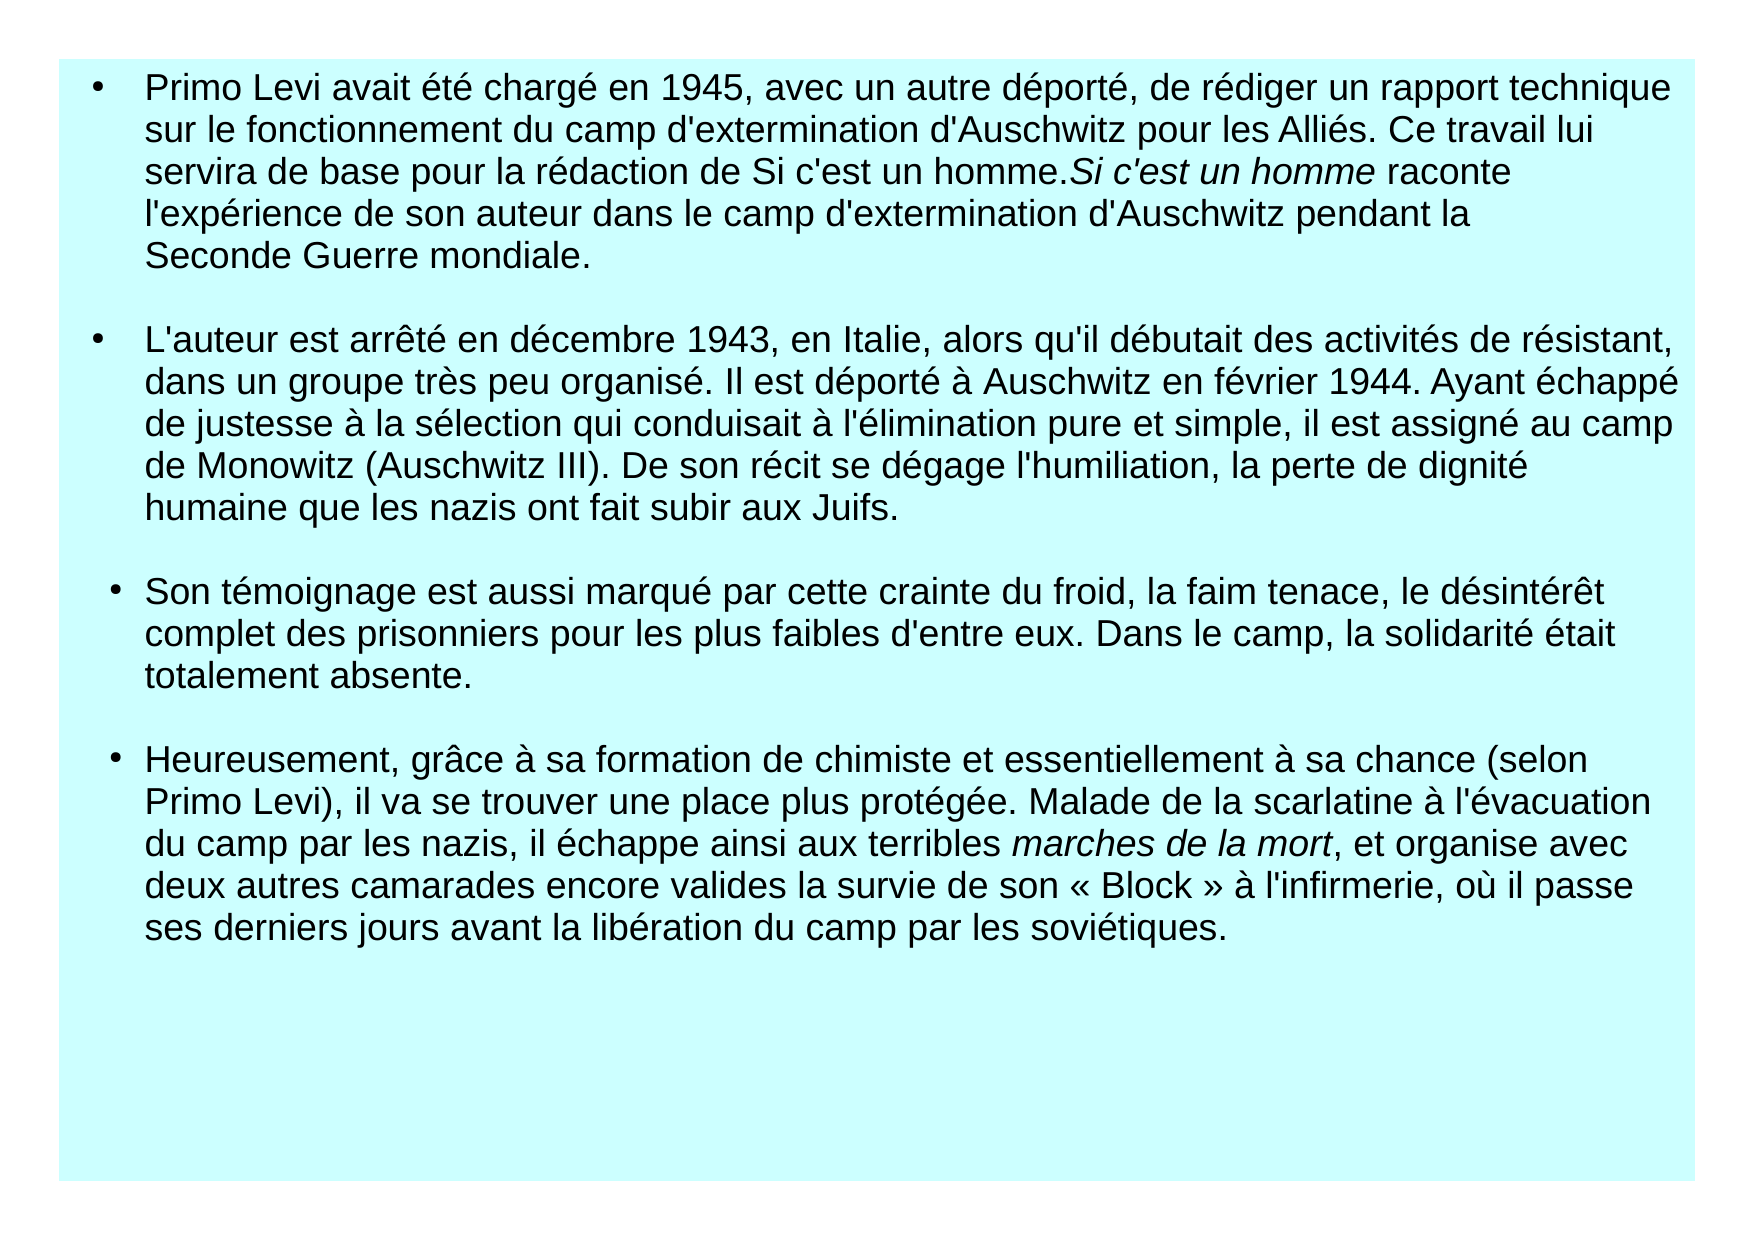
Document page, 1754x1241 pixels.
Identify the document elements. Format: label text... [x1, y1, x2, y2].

text_box Primo Levi avait été chargé en 1945, avec un autre déporté, de rédiger un rapport technique sur le fonctionnement du camp d'extermination d'Auschwitz pour les Alliés. Ce travail lui servira de base pour la rédaction de Si c'est un homme.Si c'est un homme raconte l'expérience de son auteur dans le camp d'extermination d'Auschwitz pendant la Seconde Guerre mondiale. L'auteur est arrêté en décembre 1943, en Italie, alors qu'il débutait des activités de résistant, dans un groupe très peu organisé. Il est déporté à Auschwitz en février 1944. Ayant échappé de justesse à la sélection qui conduisait à l'élimination pure et simple, il est assigné au camp de Monowitz (Auschwitz III). De son récit se dégage l'humiliation, la perte de dignité humaine que les nazis ont fait subir aux Juifs. Son témoignage est aussi marqué par cette crainte du froid, la faim tenace, le désintérêt complet des prisonniers pour les plus faibles d'entre eux. Dans le camp, la solidarité était totalement absente. Heureusement, grâce à sa formation de chimiste et essentiellement à sa chance (selon Primo Levi), il va se trouver une place plus protégée. Malade de la scarlatine à l'évacuation du camp par les nazis, il échappe ainsi aux terribles marches de la mort, et organise avec deux autres camarades encore valides la survie de son « Block » à l'infirmerie, où il passe ses derniers jours avant la libération du camp par les soviétiques. [59, 59, 1695, 1182]
